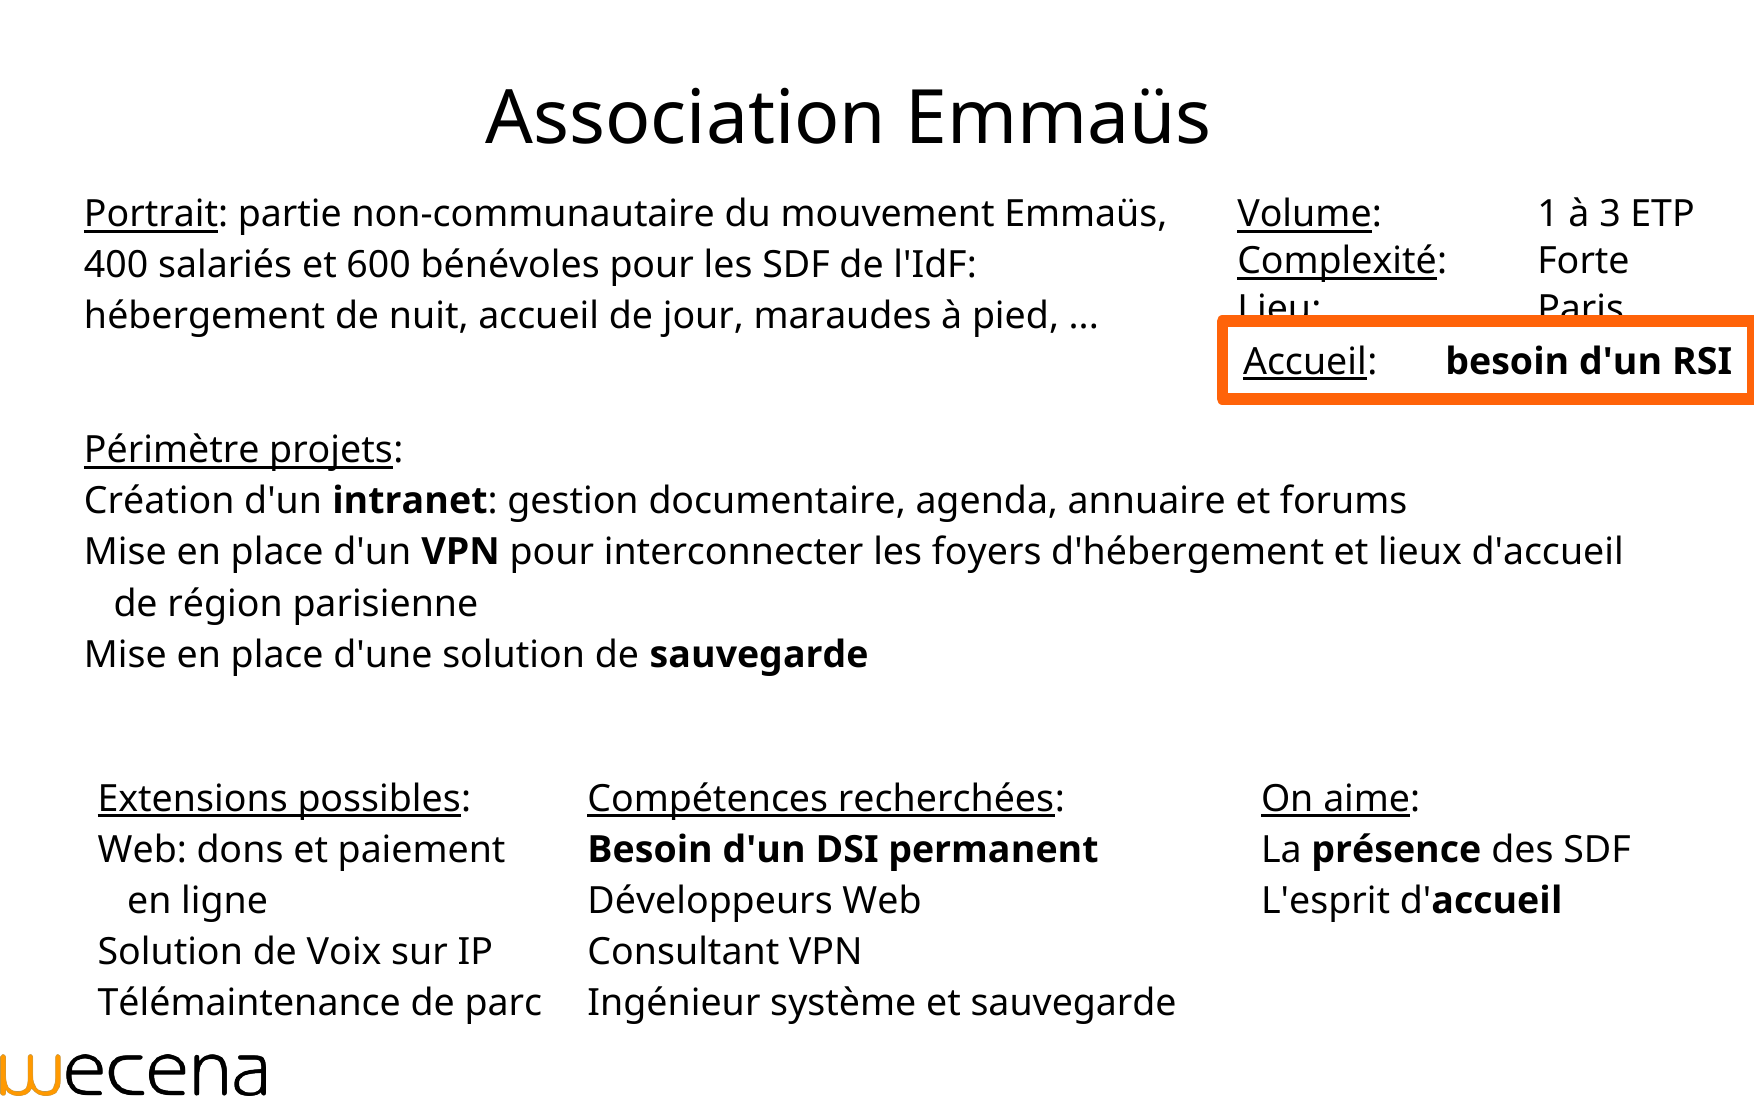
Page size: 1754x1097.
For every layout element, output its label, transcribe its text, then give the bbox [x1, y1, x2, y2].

text_box Portrait: partie non-communautaire du mouvement Emmaüs, 400 salariés et 600 bénévoles pour les SDF de l'IdF: hébergement de nuit, accueil de jour, maraudes à pied, ... [69, 179, 1241, 387]
text_box Lieu: Paris [1241, 287, 1629, 315]
text_box Périmètre projets: Création d'un intranet: gestion documentaire, agenda, annuaire et forums Mise en place d'un VPN pour interconnecter les foyers d'hébergement et lieux d'accueil de région parisienne Mise en place d'une solution de sauvegarde [69, 415, 1684, 739]
text_box Volume: 1 à 3 ETP [1222, 179, 1707, 239]
text_box Accueil: besoin d'un RSI [1222, 321, 1724, 393]
text_box Compétences recherchées: Besoin d'un DSI permanent Développeurs Web Consultant VPN Ingénieur système et sauvegarde [572, 764, 1205, 1004]
picture [0, 1054, 266, 1097]
title Association Emmaüs [103, 51, 1595, 178]
text_box Complexité: Forte [1222, 239, 1636, 287]
text_box Extensions possibles: Web: dons et paiement en ligne Solution de Voix sur IP Télémaintenance de parc [82, 764, 572, 1004]
text_box On aime: La présence des SDF L'esprit d'accueil [1246, 764, 1656, 914]
